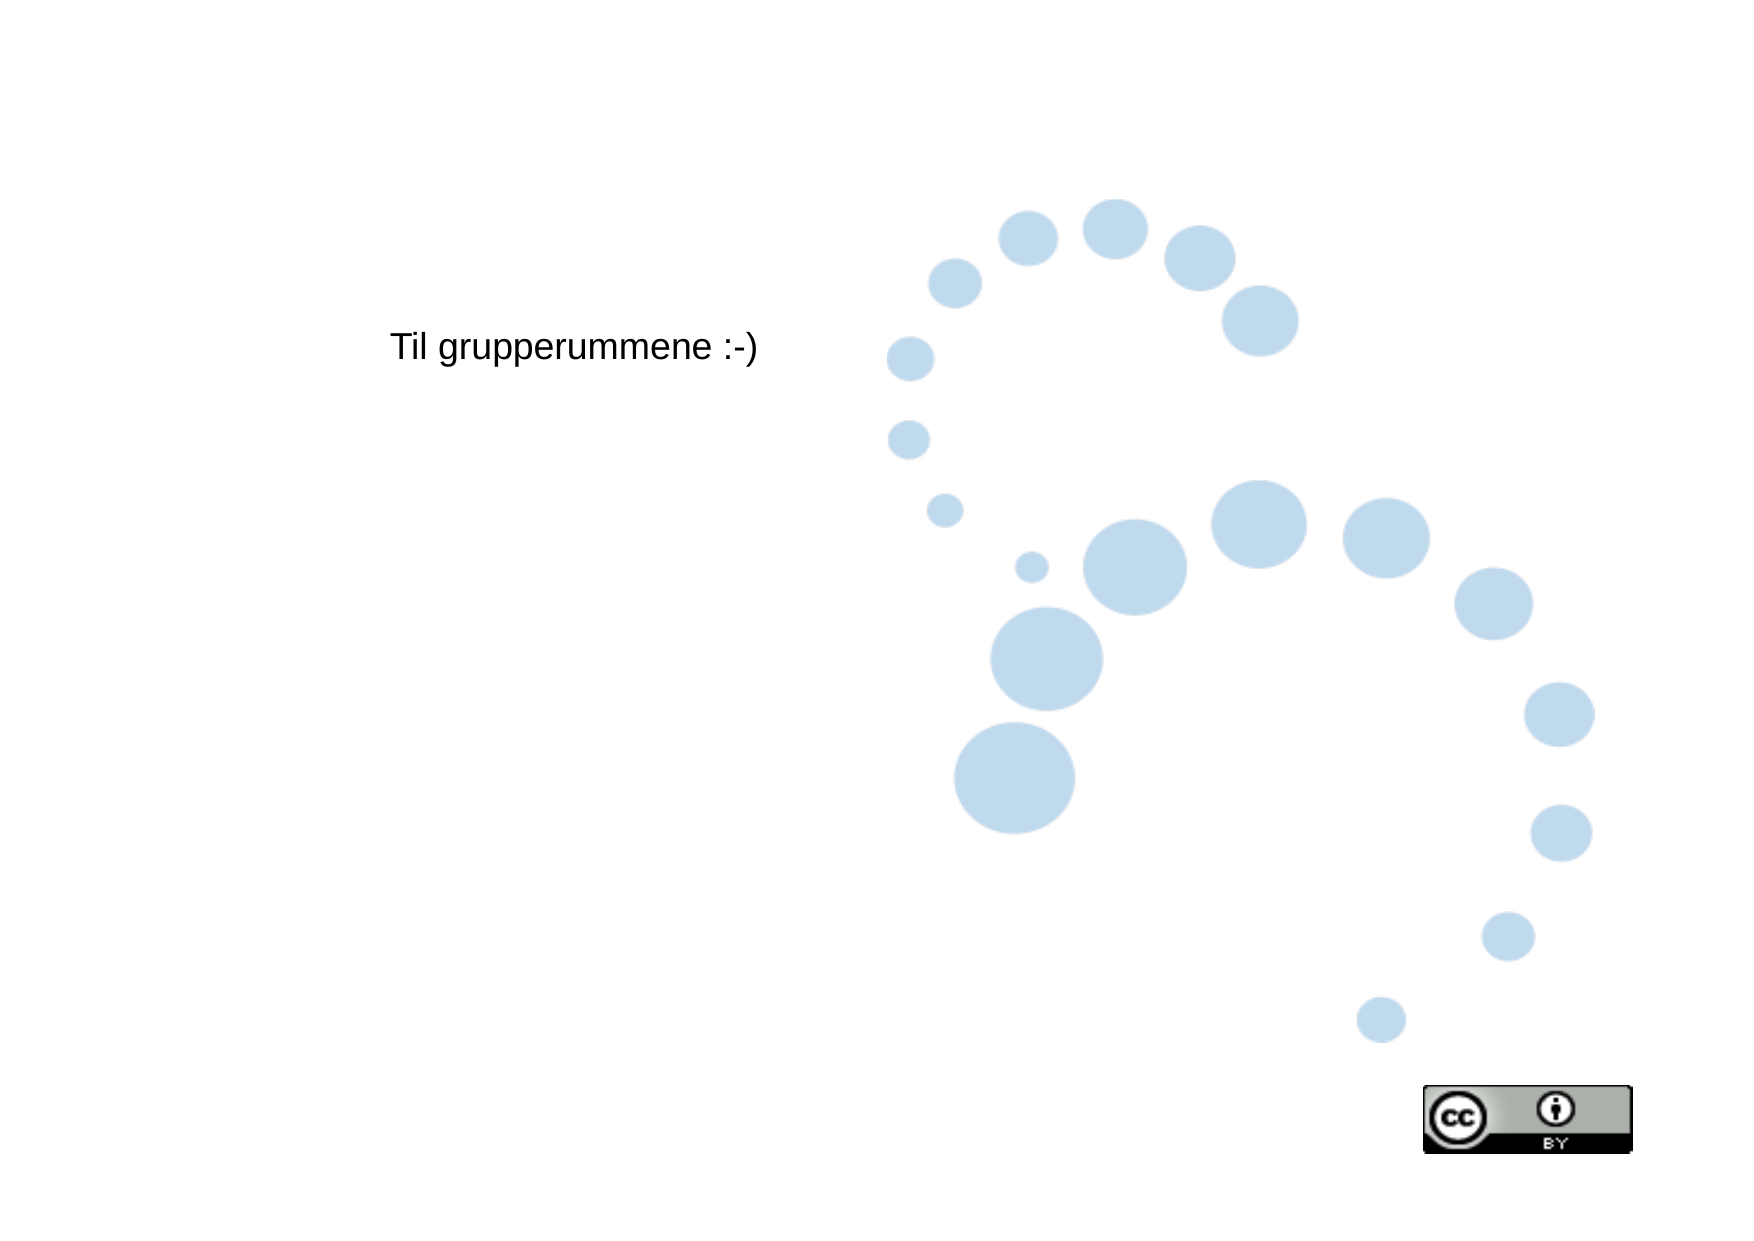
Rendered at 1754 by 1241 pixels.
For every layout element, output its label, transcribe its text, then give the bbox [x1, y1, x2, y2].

picture [887, 198, 1595, 1043]
picture [1423, 1085, 1633, 1154]
text_box Til grupperummene :-) [375, 318, 774, 376]
